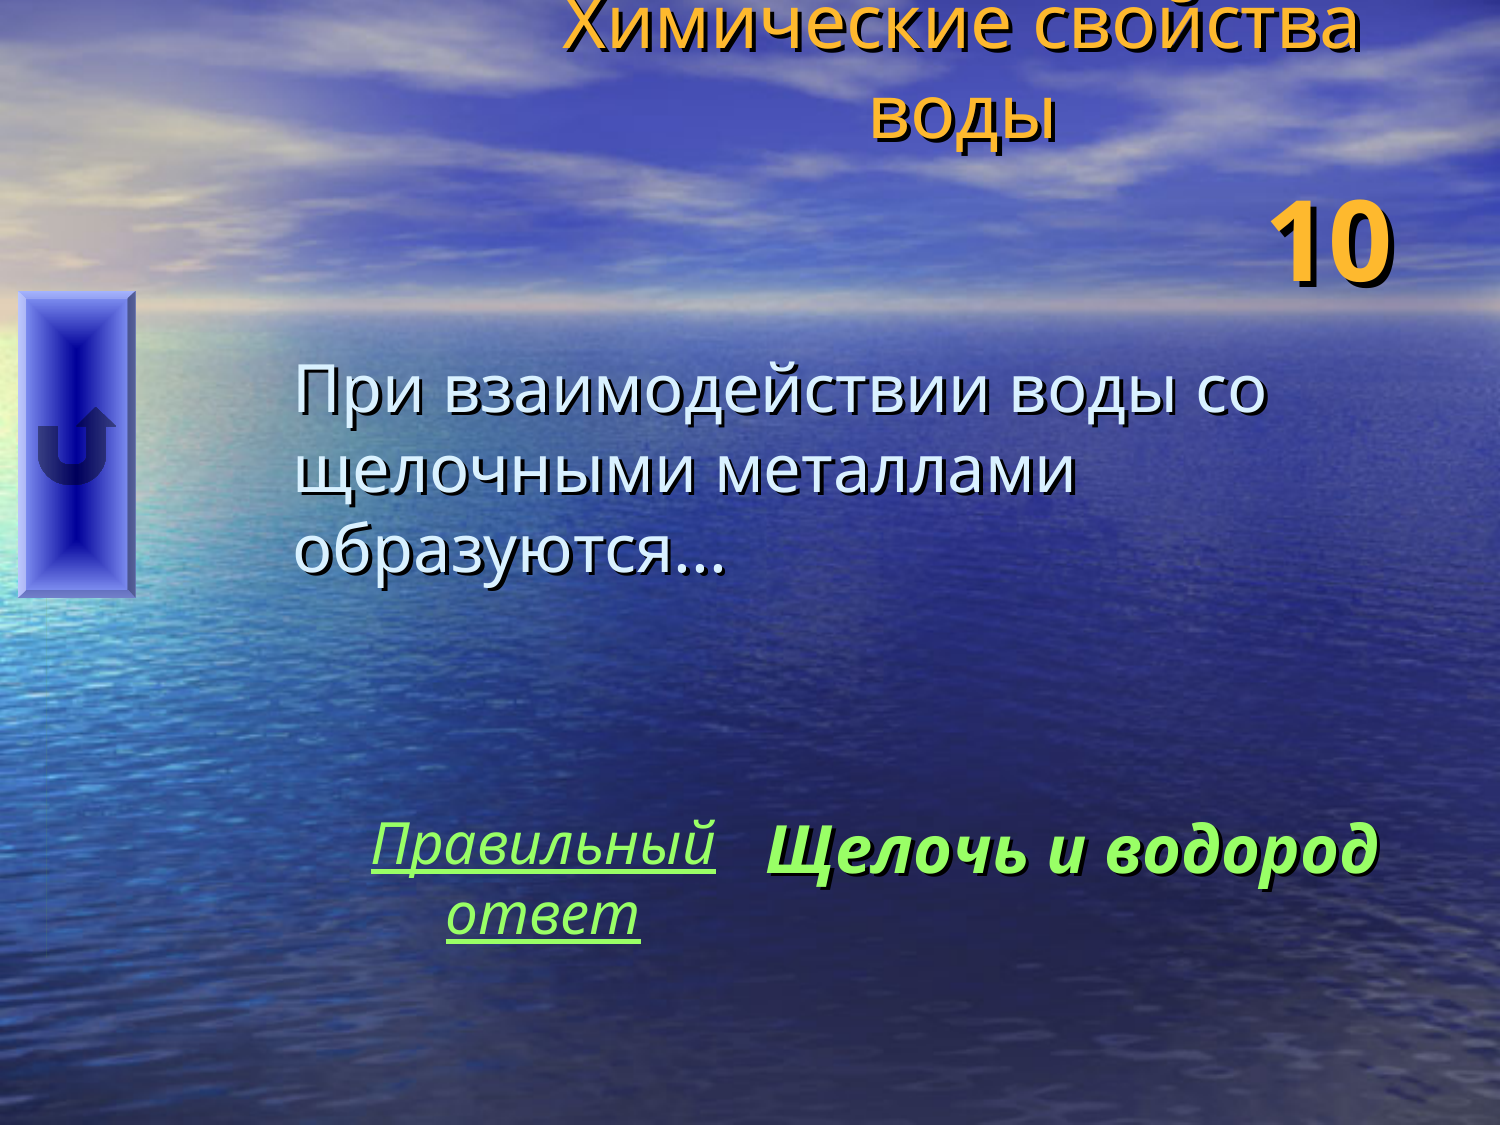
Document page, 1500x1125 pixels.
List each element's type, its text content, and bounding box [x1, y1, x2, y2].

text_box Правильный ответ [253, 798, 833, 882]
text_box 10 [1234, 160, 1424, 291]
text_box 60 [17, 290, 26, 598]
title Химические свойства воды [442, 0, 1483, 161]
subtitle При взаимодействии воды со щелочными металлами образуются... [277, 337, 1447, 764]
text_box [19, 290, 136, 598]
picture [0, 0, 1500, 1125]
text_box Щелочь и водород [253, 798, 1412, 1094]
